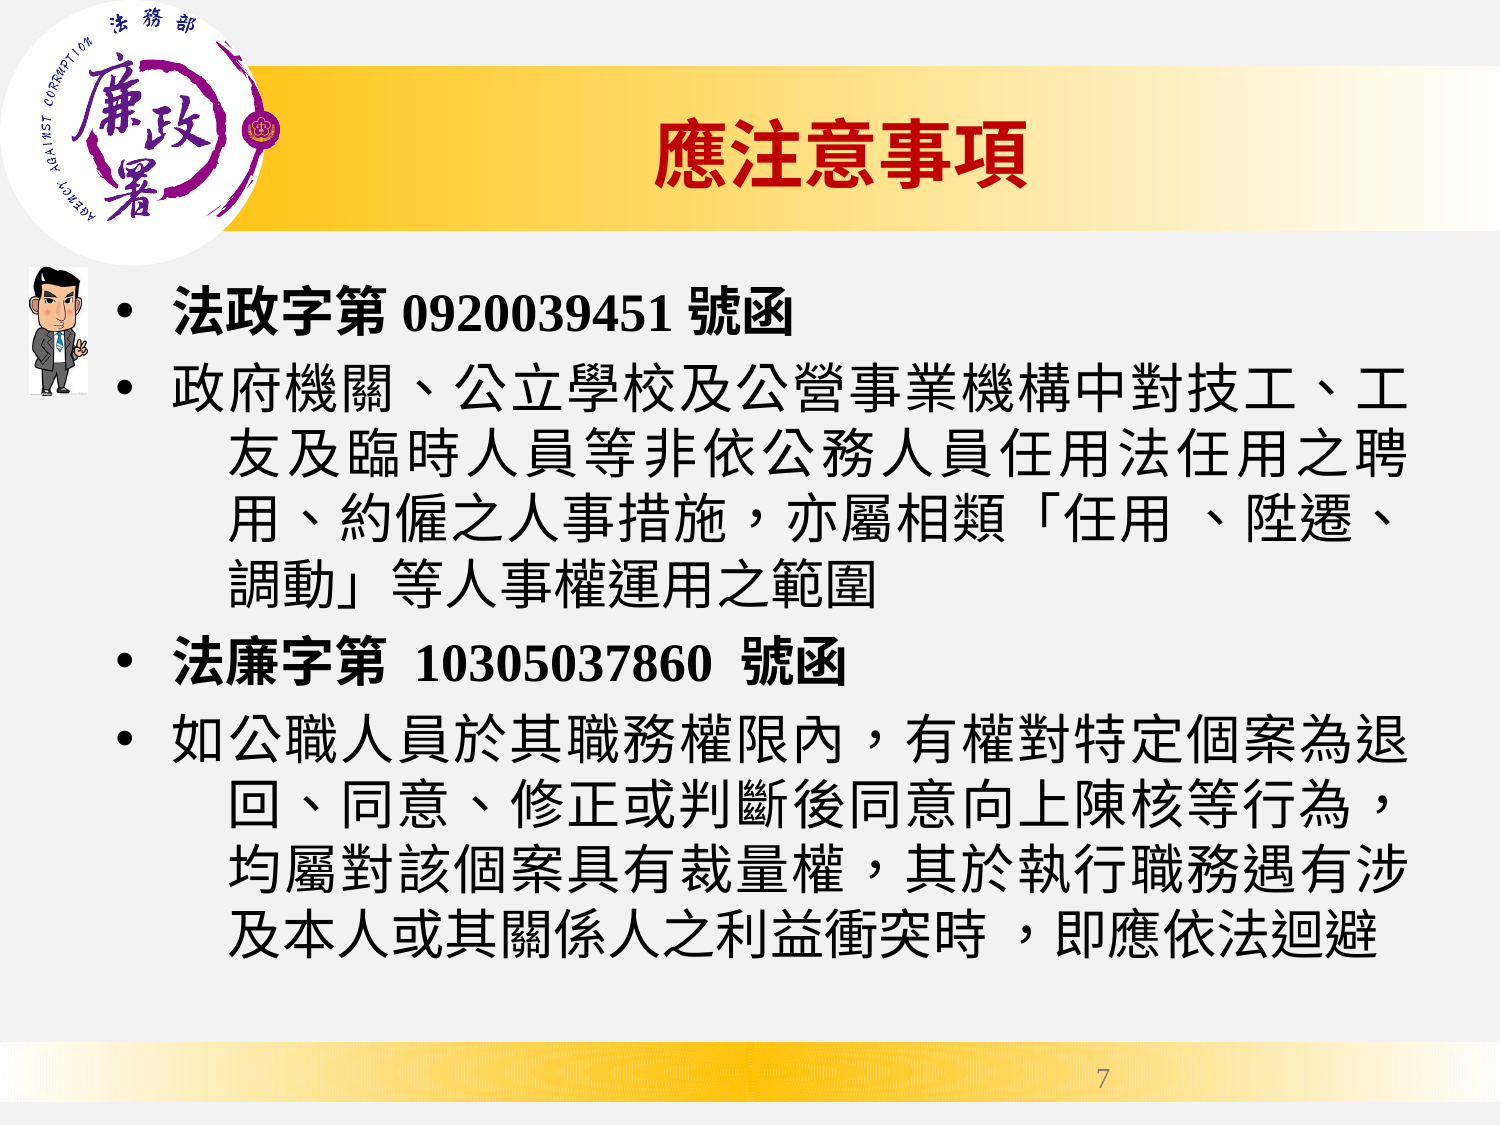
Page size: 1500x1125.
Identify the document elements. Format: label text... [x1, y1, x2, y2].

picture [29, 267, 88, 396]
list 法政字第0920039451號函 政府機關、公立學校及公營事業機構中對技工、工友及臨時人員等非依公務人員任用法任用之聘用、約僱之人事措施，亦屬相類「任用 、陞遷、調動」等人事權運用之範圍 法廉字第 10305037860 號函 如公職人員於其職務權限內，有權對特定個案為退回、同意、修正或判斷後同意向上陳核等行為，均屬對該個案具有裁量權，其於執行職務遇有涉及本人或其關係人之利益衝突時 ，即應依法迴避 [100, 269, 1426, 1012]
text_box 7 [1080, 1046, 1431, 1107]
title 應注意事項 [257, 70, 1426, 235]
